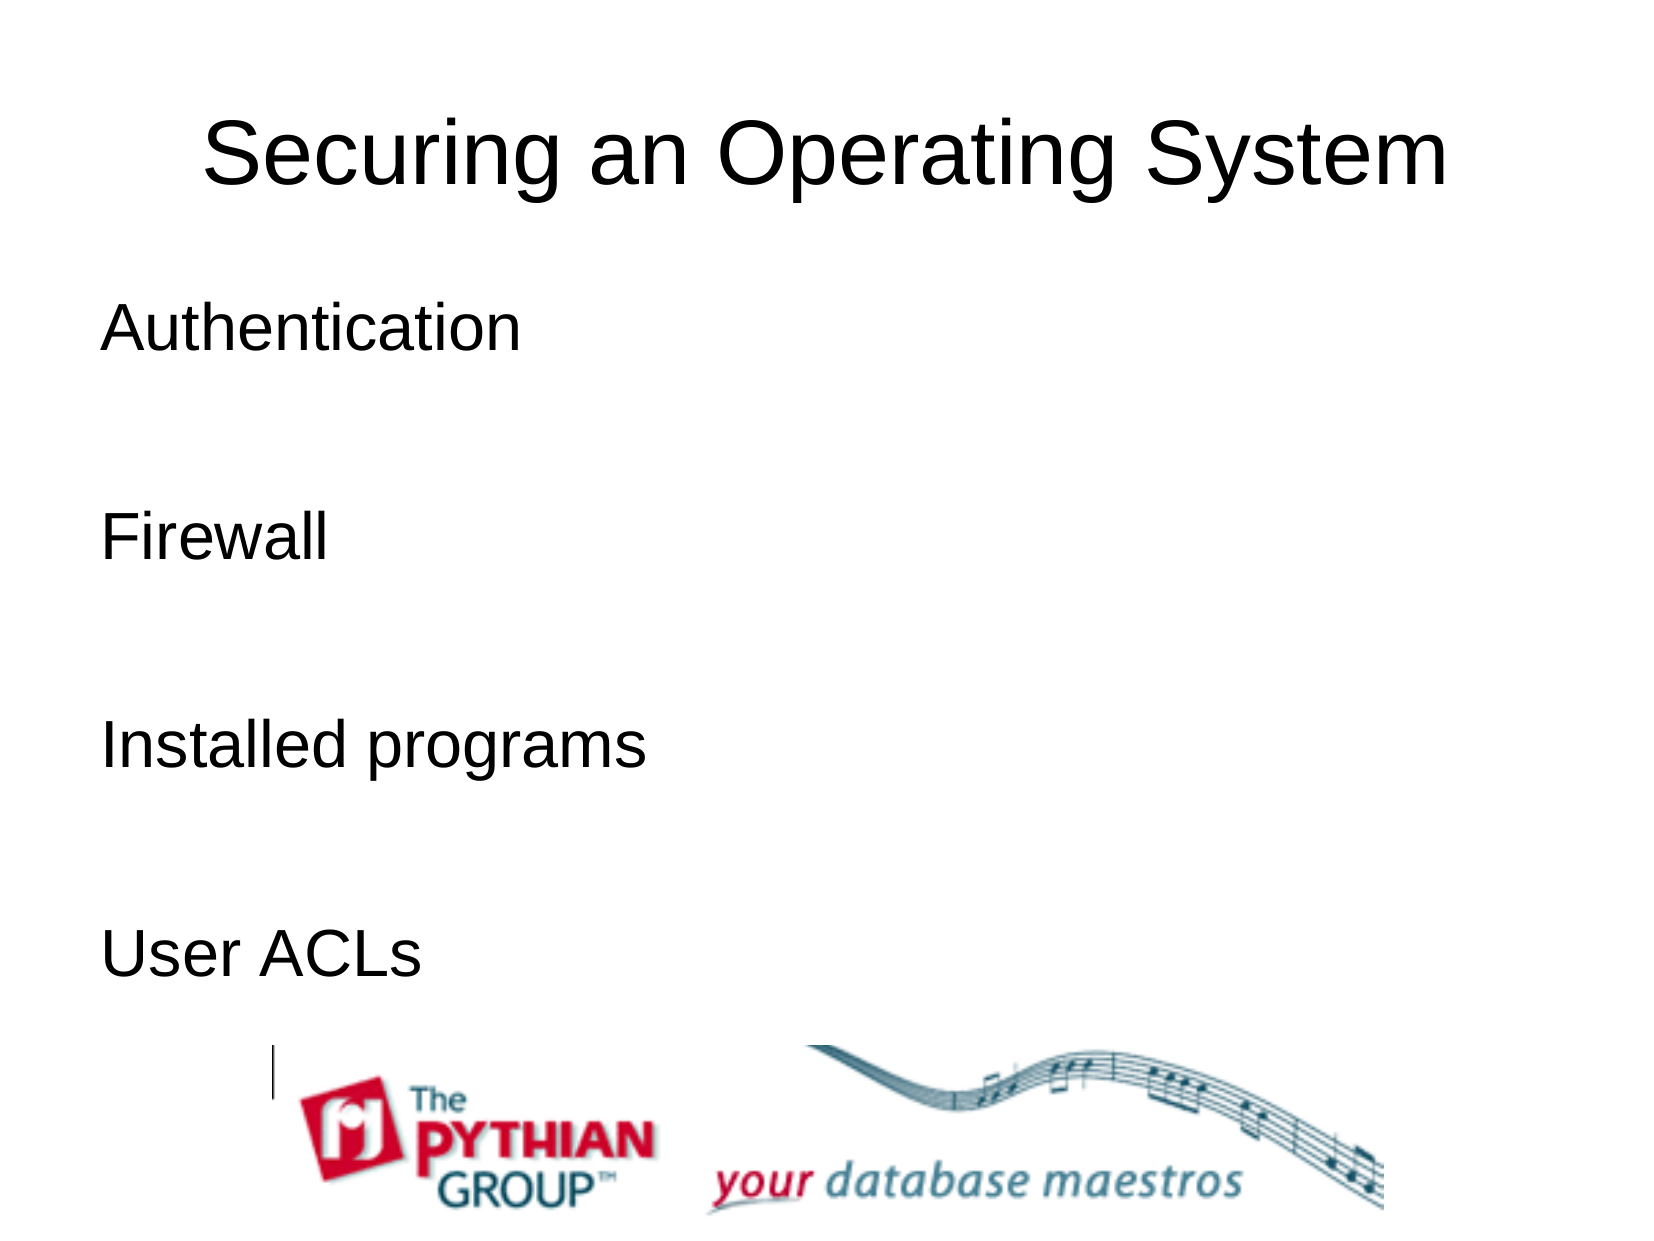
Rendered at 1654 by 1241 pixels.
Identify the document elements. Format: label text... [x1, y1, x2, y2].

title Securing an Operating System [82, 49, 1571, 257]
list Authentication Firewall Installed programs User ACLs [82, 290, 1571, 1096]
picture [272, 1096, 1384, 1241]
